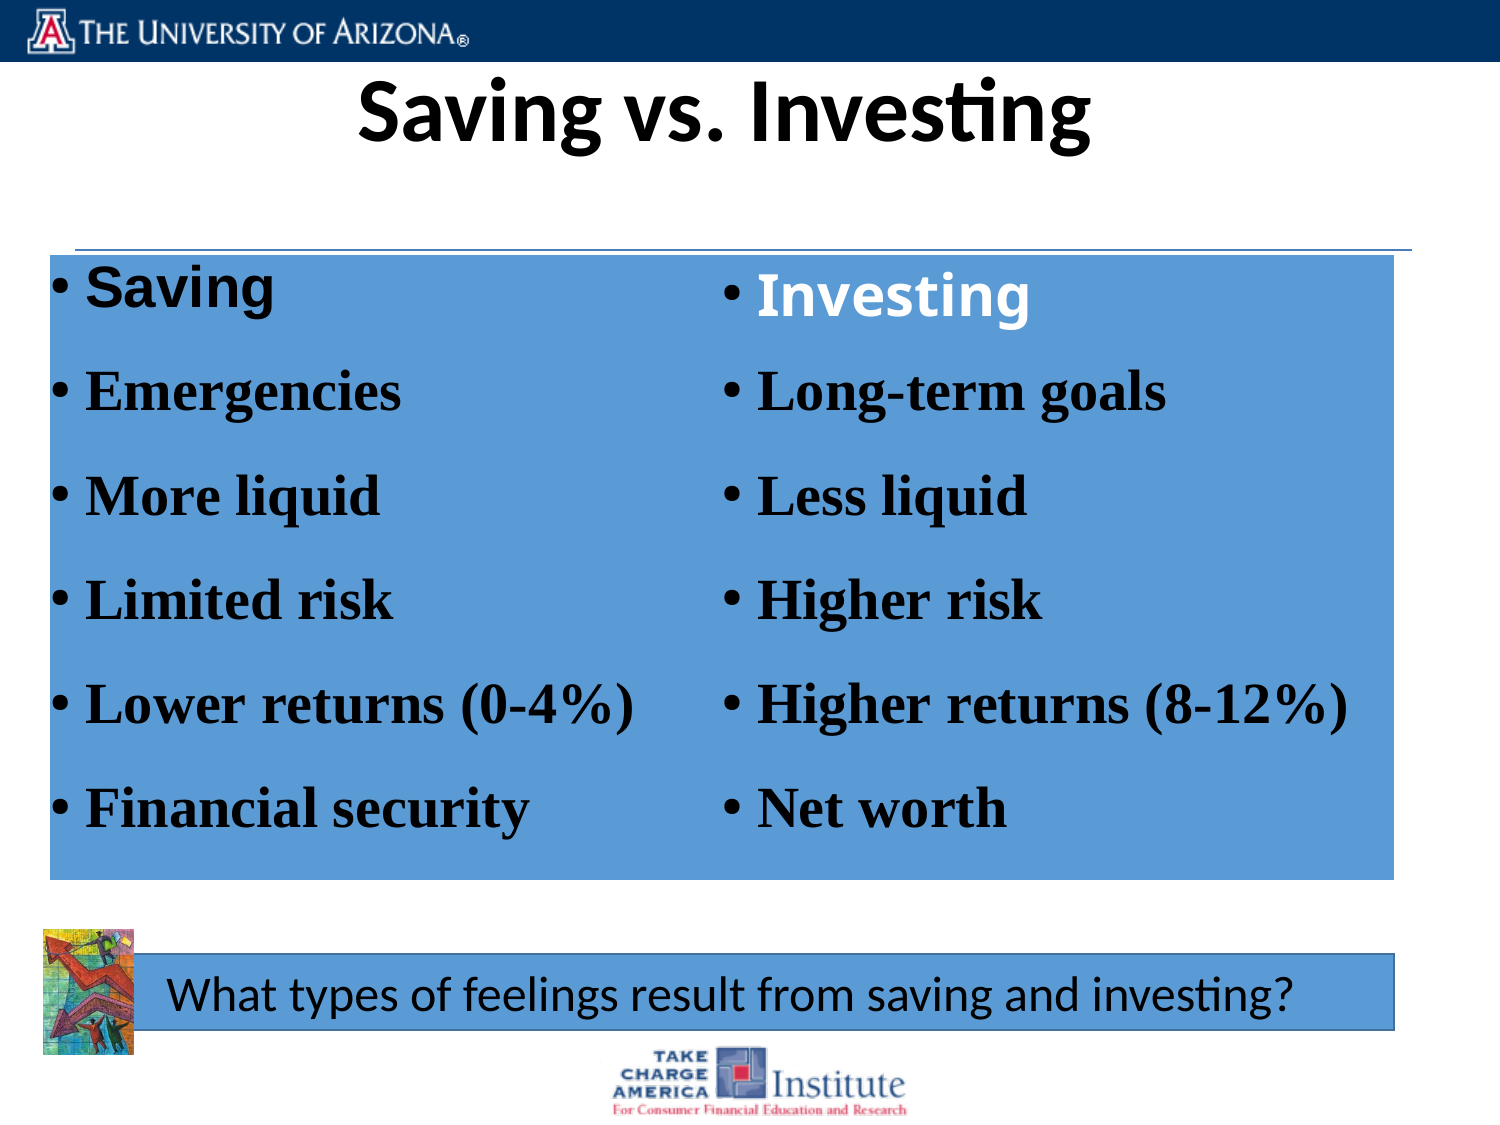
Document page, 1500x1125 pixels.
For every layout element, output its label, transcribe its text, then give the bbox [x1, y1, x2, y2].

table_cell Less liquid [722, 463, 1394, 567]
table_cell Long-term goals [722, 359, 1394, 463]
table_header Investing [722, 255, 1394, 359]
table_cell Limited risk [50, 567, 722, 671]
table_cell Emergencies [50, 359, 722, 463]
text_box What types of feelings result from saving and investing? [134, 954, 1394, 1030]
table_cell Higher risk [722, 567, 1394, 671]
text_box Saving vs. Investing [49, 42, 1400, 169]
picture [43, 929, 134, 1055]
table_cell Net worth [722, 776, 1394, 880]
table_header Saving [50, 255, 722, 359]
table_cell Lower returns (0-4%) [50, 671, 722, 776]
table_cell Financial security [50, 776, 722, 880]
table_cell More liquid [50, 463, 722, 567]
table_cell Higher returns (8-12%) [722, 671, 1394, 776]
